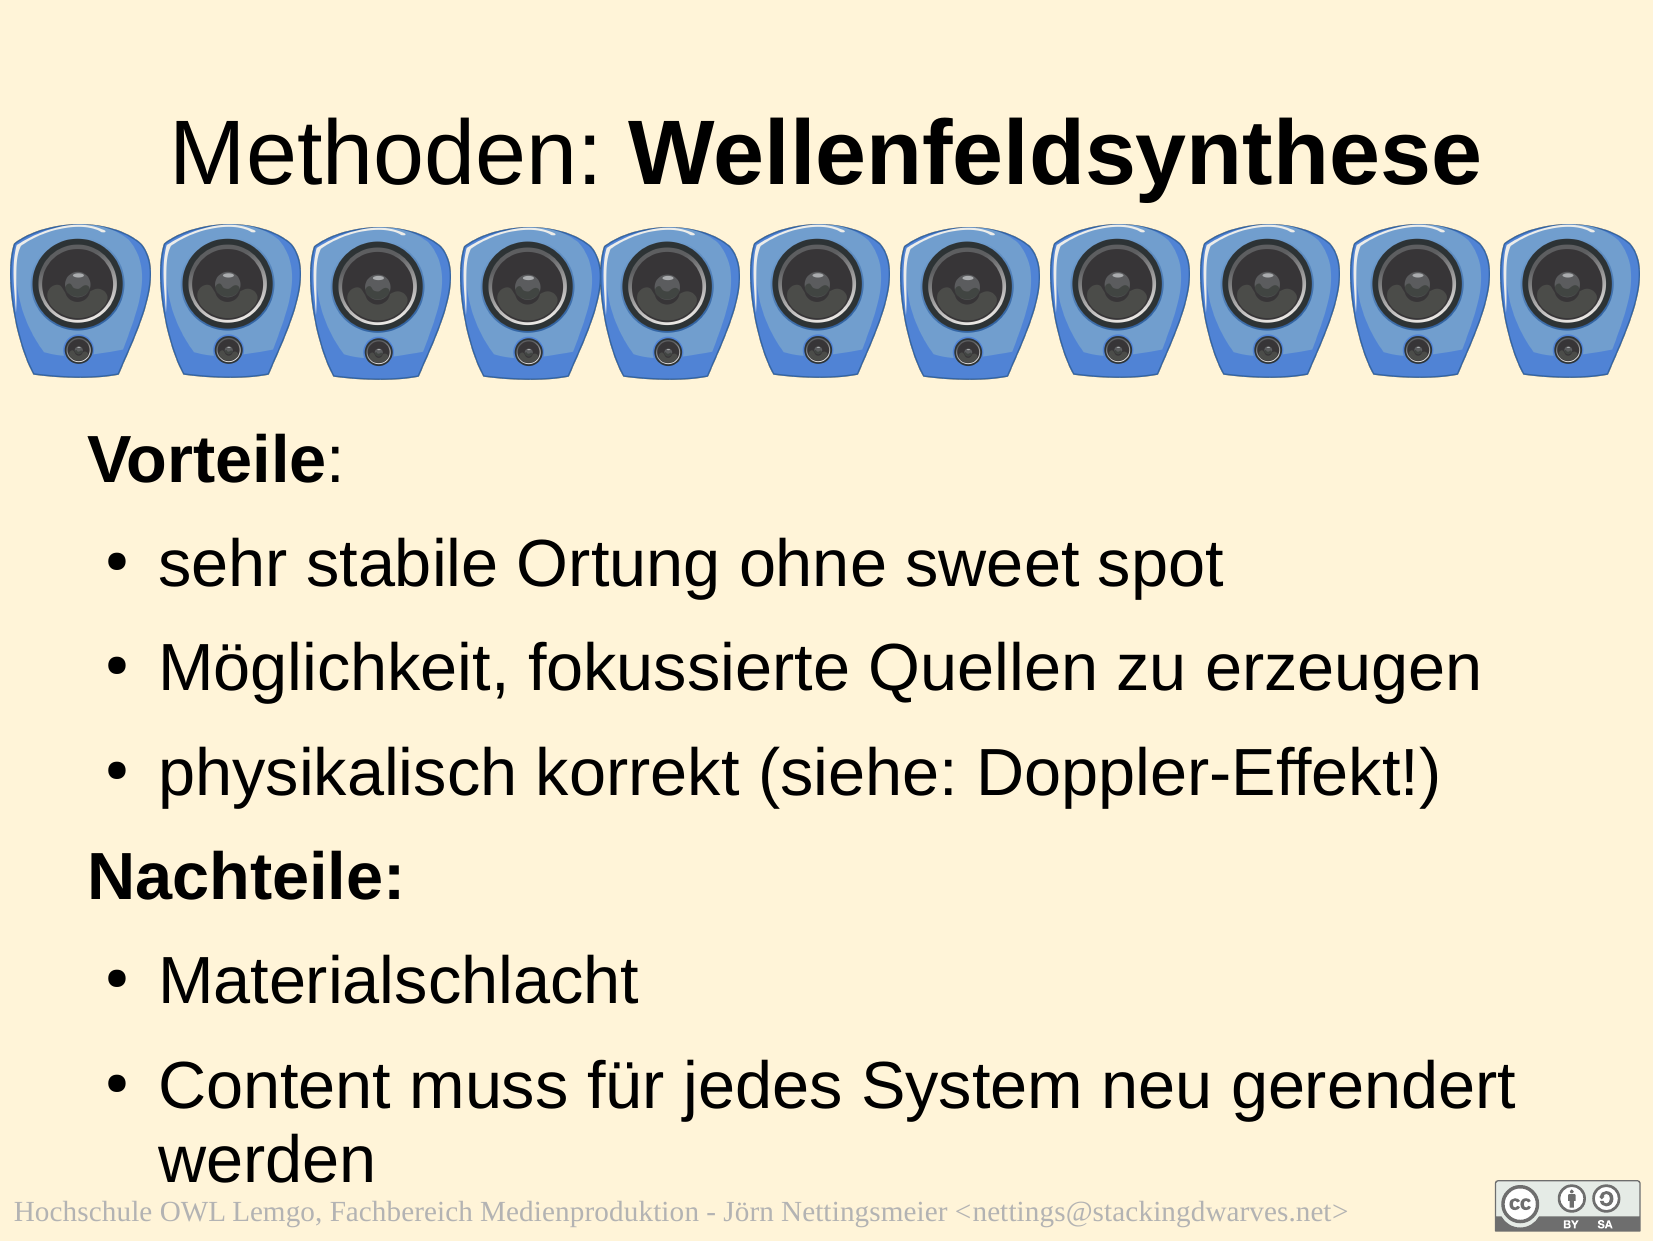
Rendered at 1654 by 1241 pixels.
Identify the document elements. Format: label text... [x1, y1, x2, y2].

picture [310, 227, 451, 380]
picture [1050, 224, 1190, 378]
picture [160, 224, 301, 378]
title Methoden: Wellenfeldsynthese [82, 49, 1571, 257]
picture [900, 227, 1040, 380]
list Vorteile: sehr stabile Ortung ohne sweet spot Möglichkeit, fokussierte Quellen zu erzeugen physikalisch korrekt (siehe: Doppler-Effekt!) Nachteile: Materialschlacht Content muss für jedes System neu gerendert werden [87, 421, 1576, 1241]
picture [10, 224, 151, 378]
picture [1200, 224, 1340, 378]
picture [750, 224, 890, 378]
picture [1500, 224, 1640, 378]
picture [1350, 224, 1490, 378]
picture [460, 227, 740, 380]
